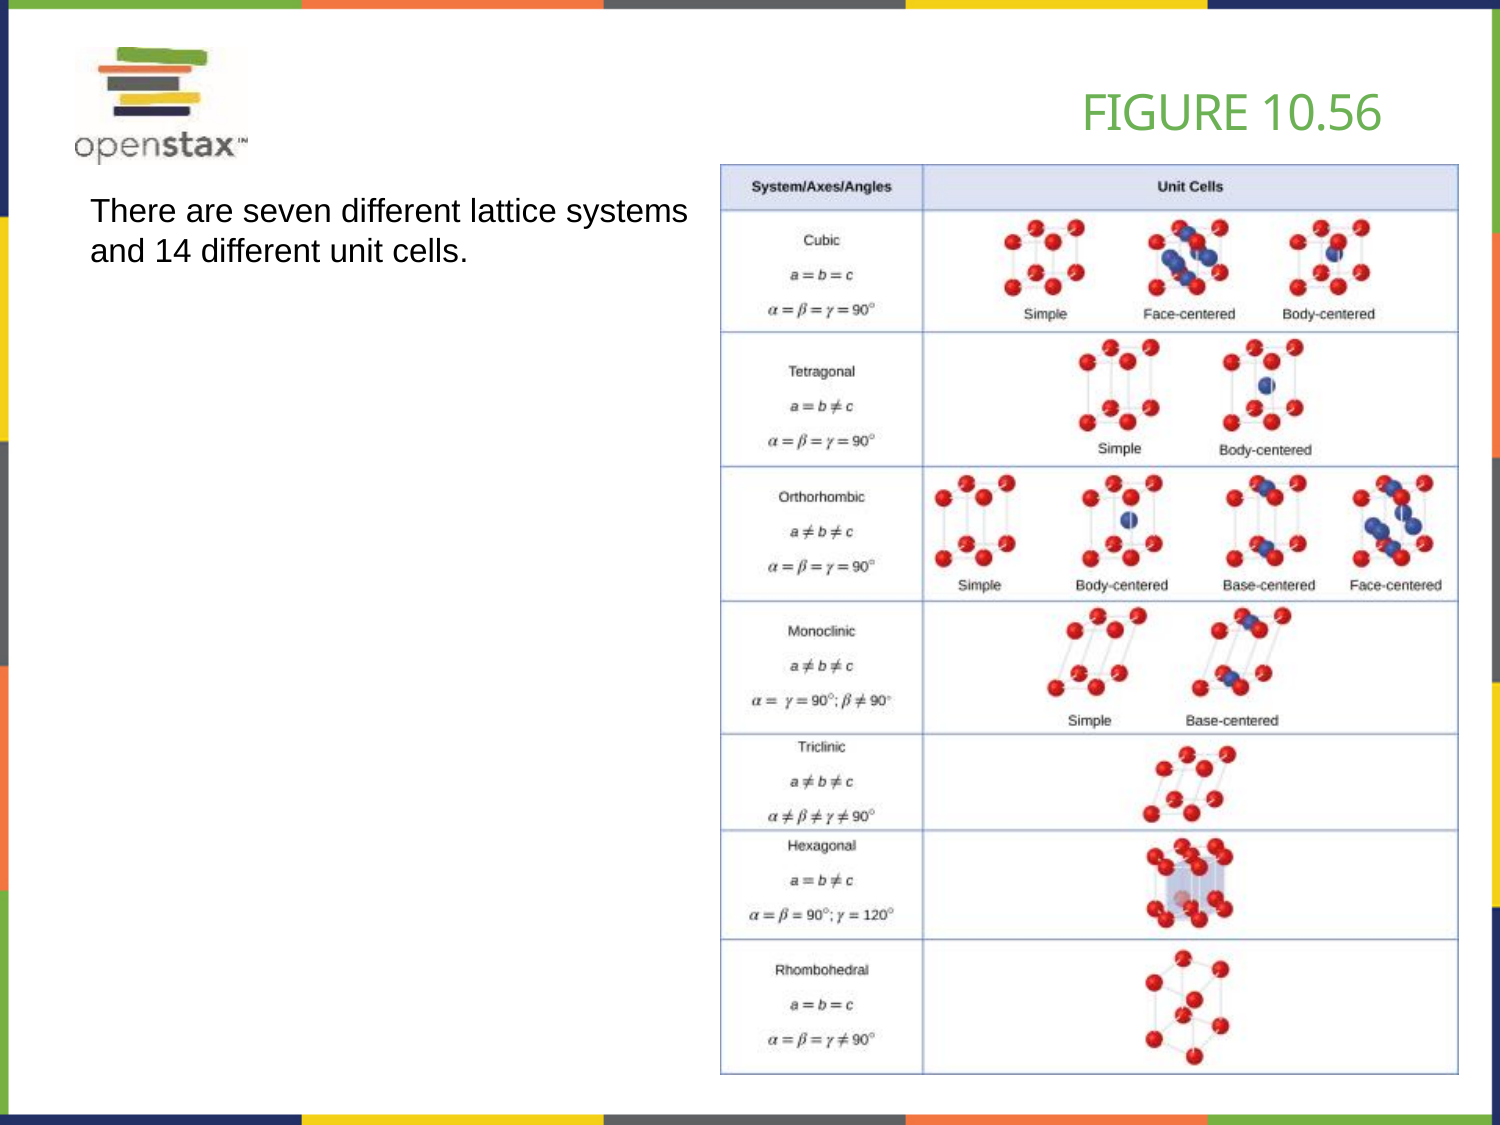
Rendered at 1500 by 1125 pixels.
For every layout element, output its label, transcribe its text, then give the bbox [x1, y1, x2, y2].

list There are seven different lattice systems and 14 different unit cells. [75, 181, 717, 1045]
title Figure 10.56 [75, 39, 1398, 148]
picture [0, 0, 1500, 1125]
